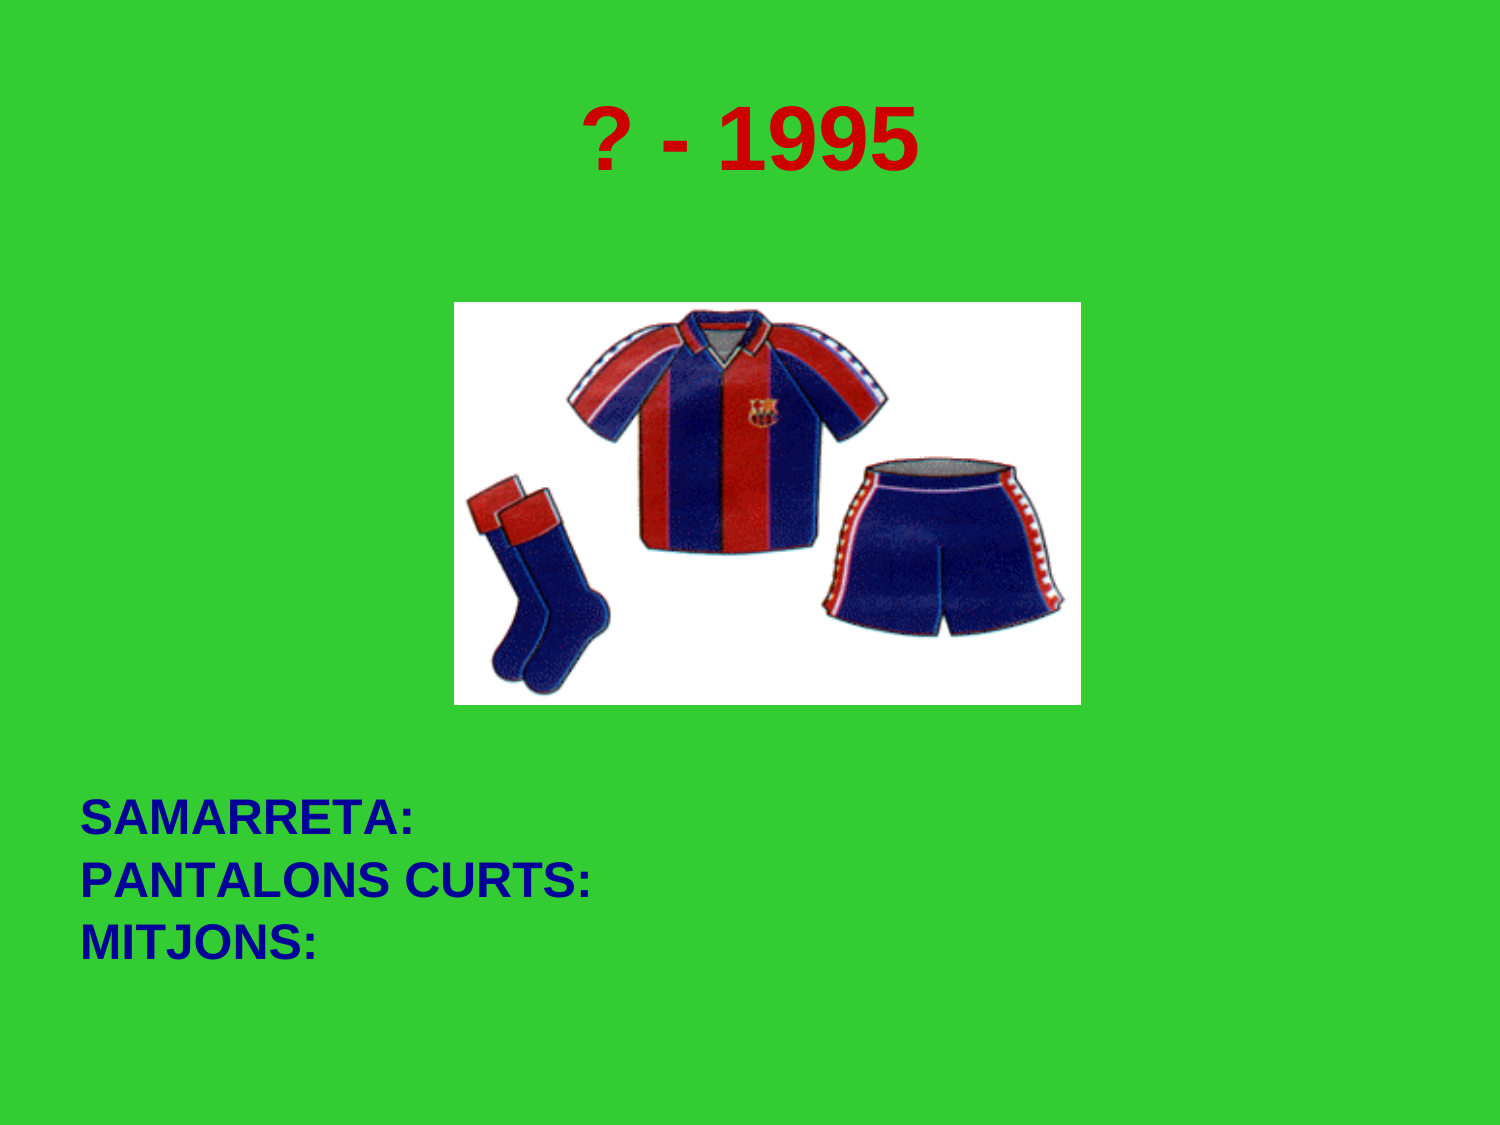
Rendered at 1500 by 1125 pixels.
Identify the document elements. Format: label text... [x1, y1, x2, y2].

title ? - 1995 [75, 45, 1426, 233]
list SAMARRETA: PANTALONS CURTS: MITJONS: [64, 786, 1415, 1051]
picture [454, 302, 1081, 705]
